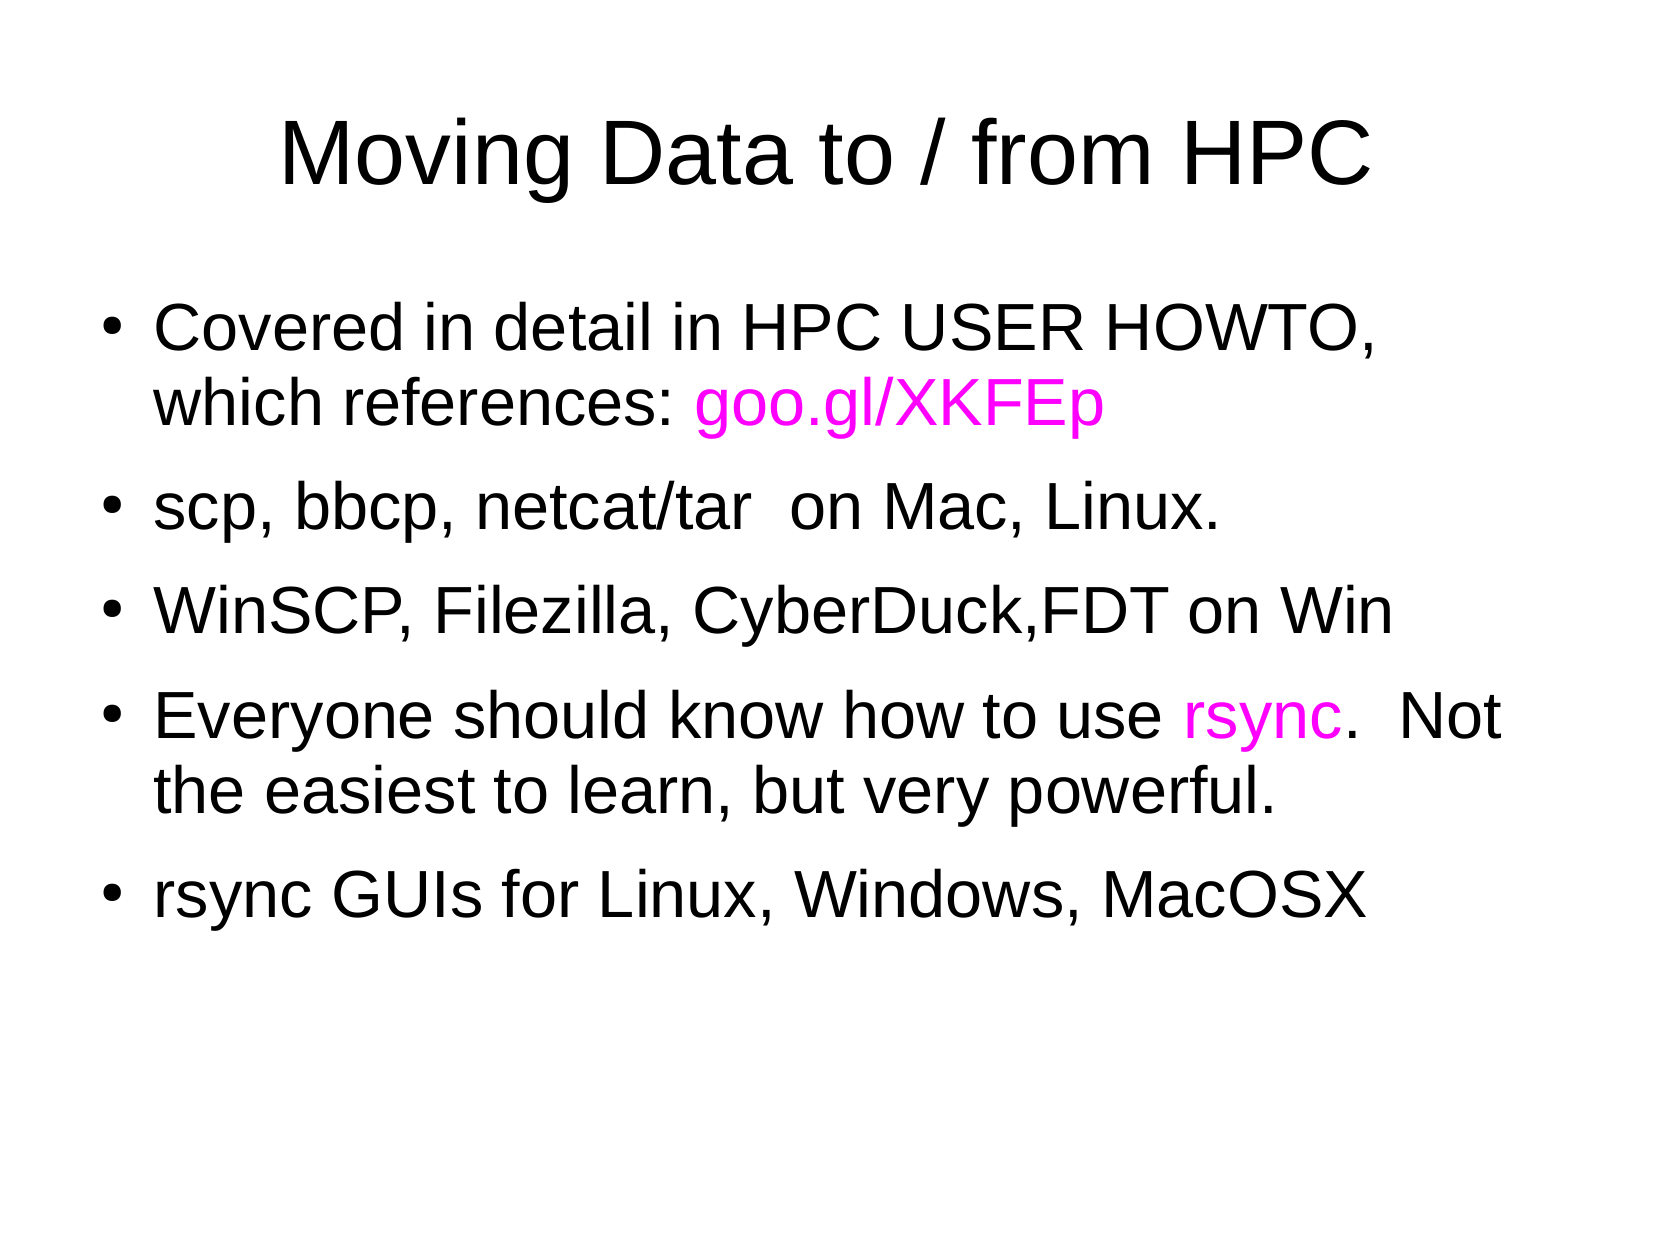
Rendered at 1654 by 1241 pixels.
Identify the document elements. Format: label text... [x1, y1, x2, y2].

list Covered in detail in HPC USER HOWTO, which references: goo.gl/XKFEp scp, bbcp, netcat/tar on Mac, Linux. WinSCP, Filezilla, CyberDuck,FDT on Win Everyone should know how to use rsync. Not the easiest to learn, but very powerful. rsync GUIs for Linux, Windows, MacOSX [82, 290, 1538, 1010]
title Moving Data to / from HPC [82, 49, 1571, 257]
